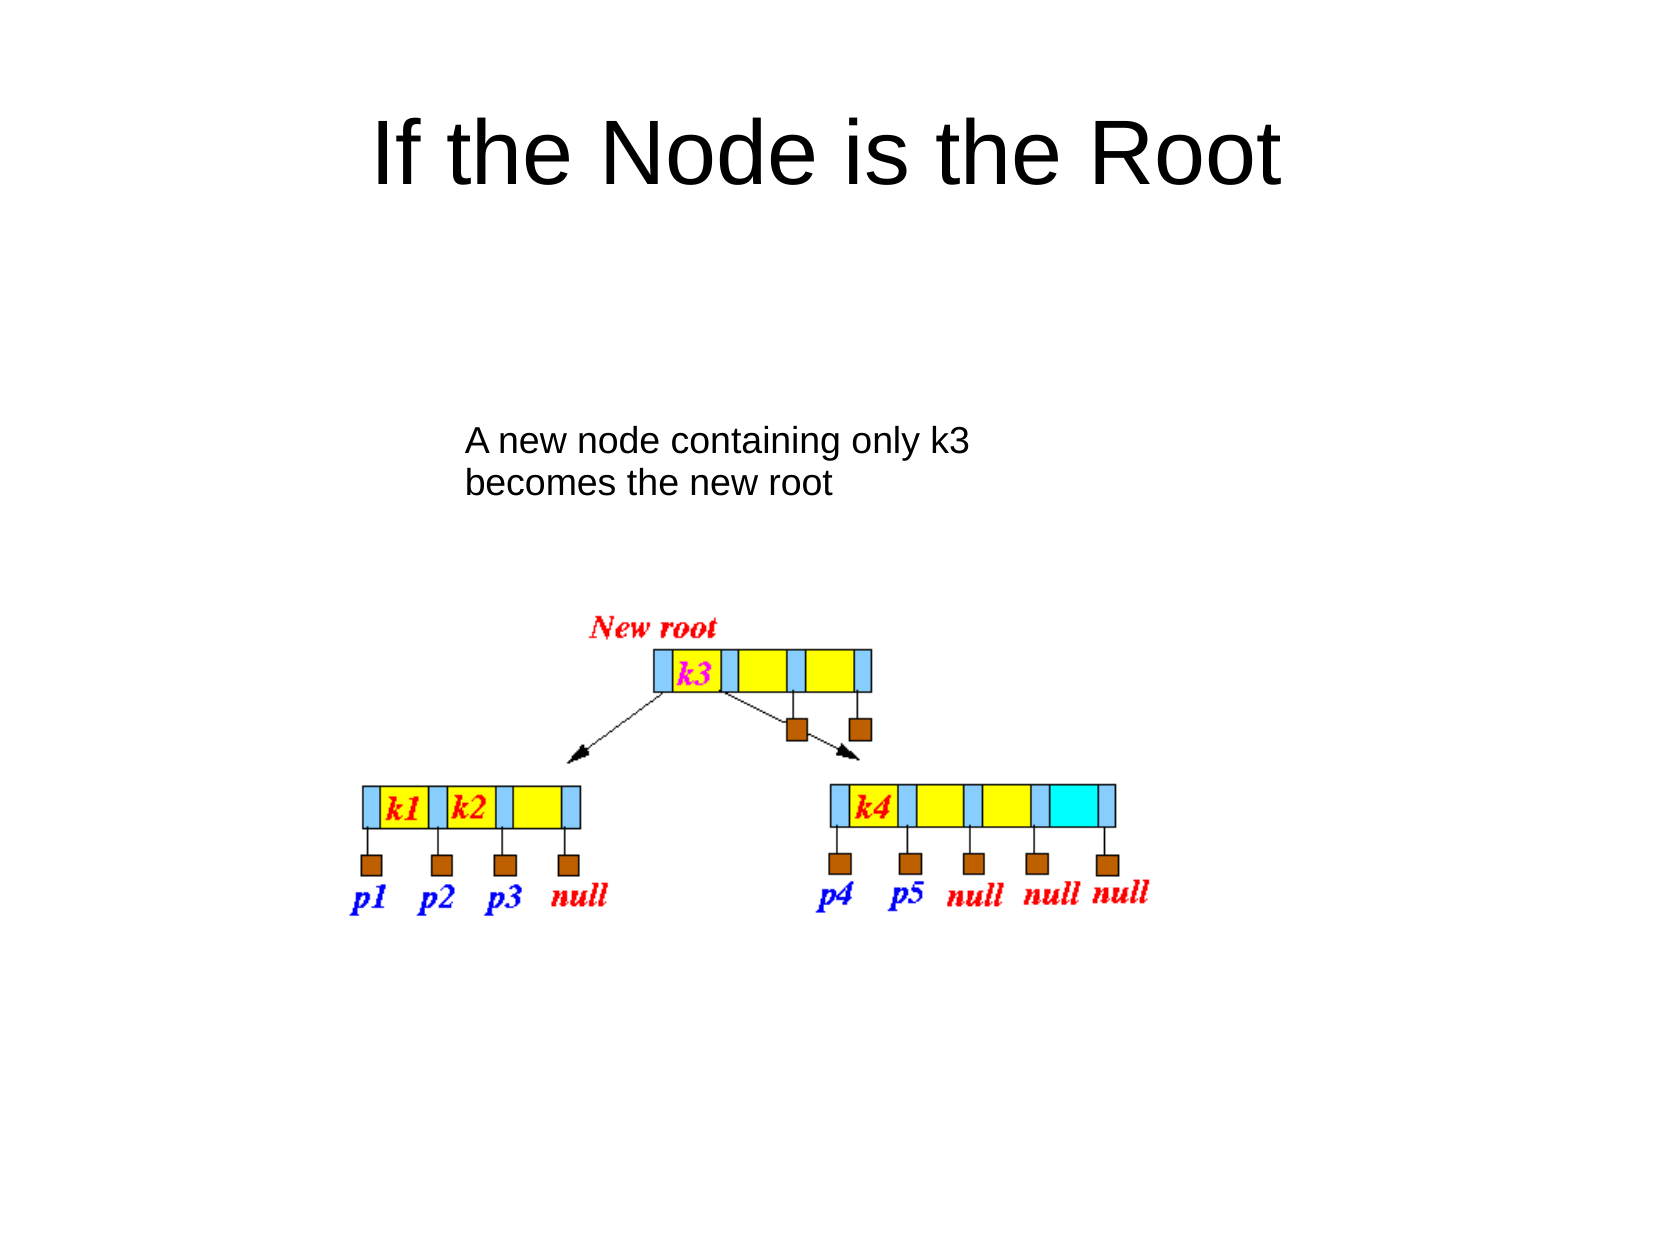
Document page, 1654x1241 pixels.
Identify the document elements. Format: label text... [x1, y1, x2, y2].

title If the Node is the Root [82, 56, 1571, 250]
picture [292, 610, 1201, 938]
text_box A new node containing only k3 becomes the new root [450, 412, 1126, 512]
